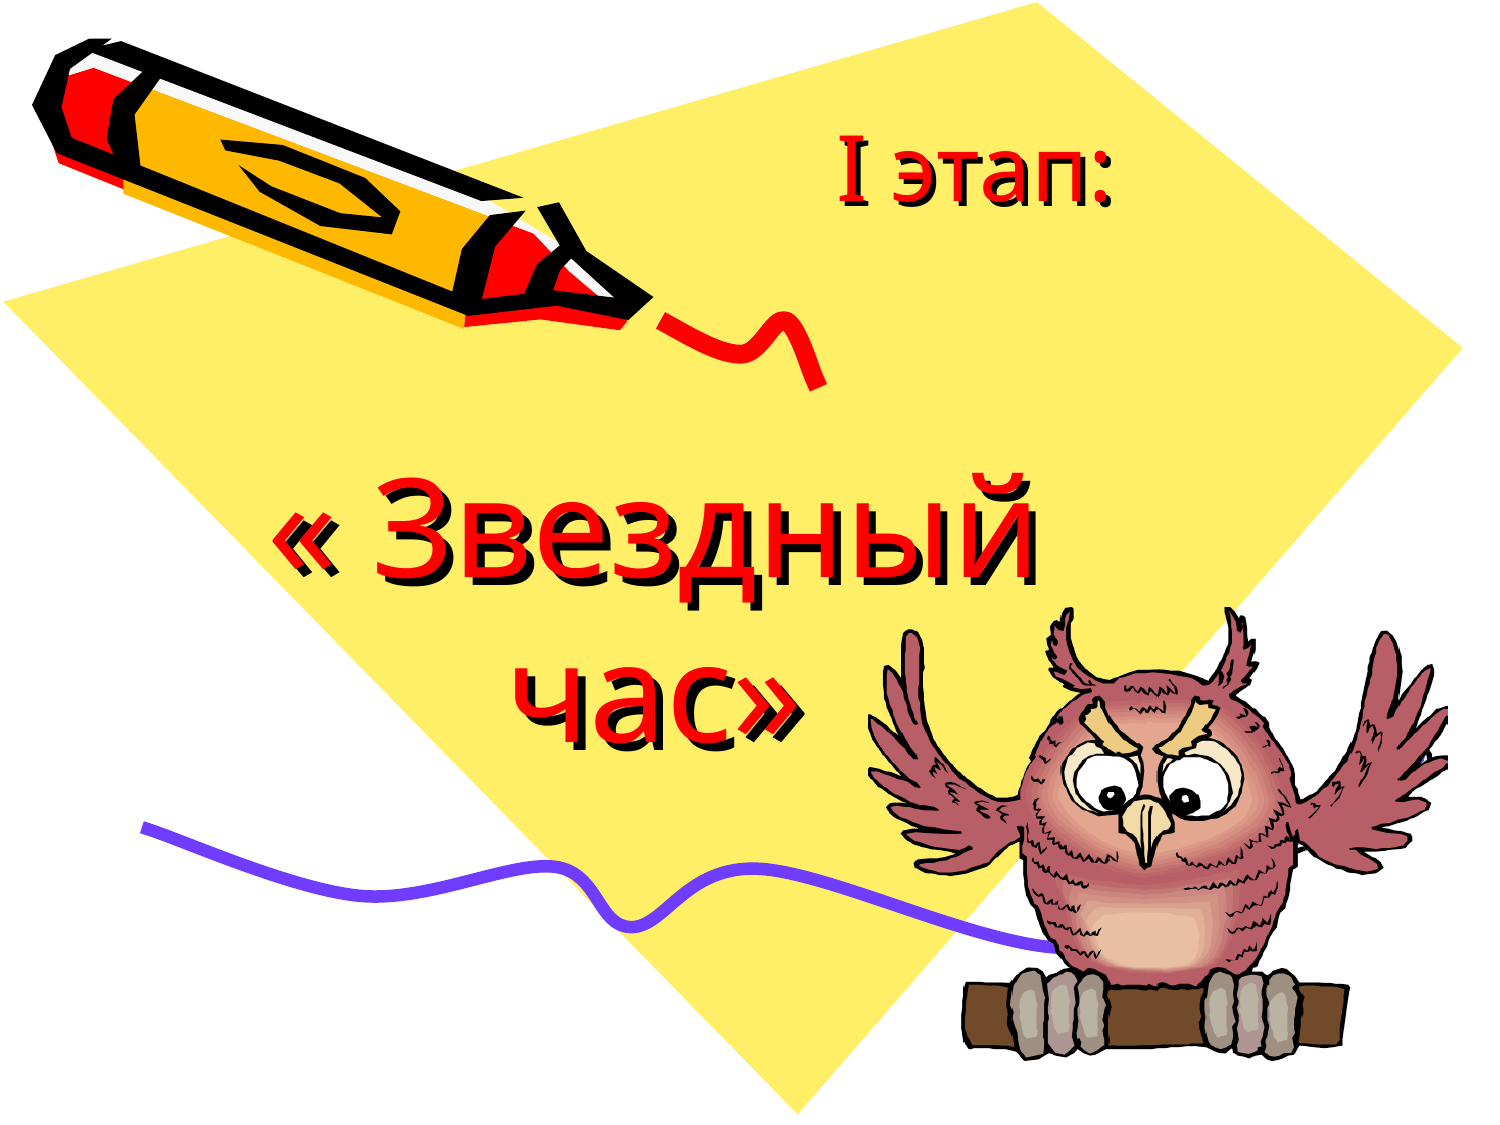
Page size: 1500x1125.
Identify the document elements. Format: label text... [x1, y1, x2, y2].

text_box « Звездный час» [159, 432, 1149, 598]
title I этап: [450, 90, 1500, 228]
picture [868, 607, 1448, 1061]
